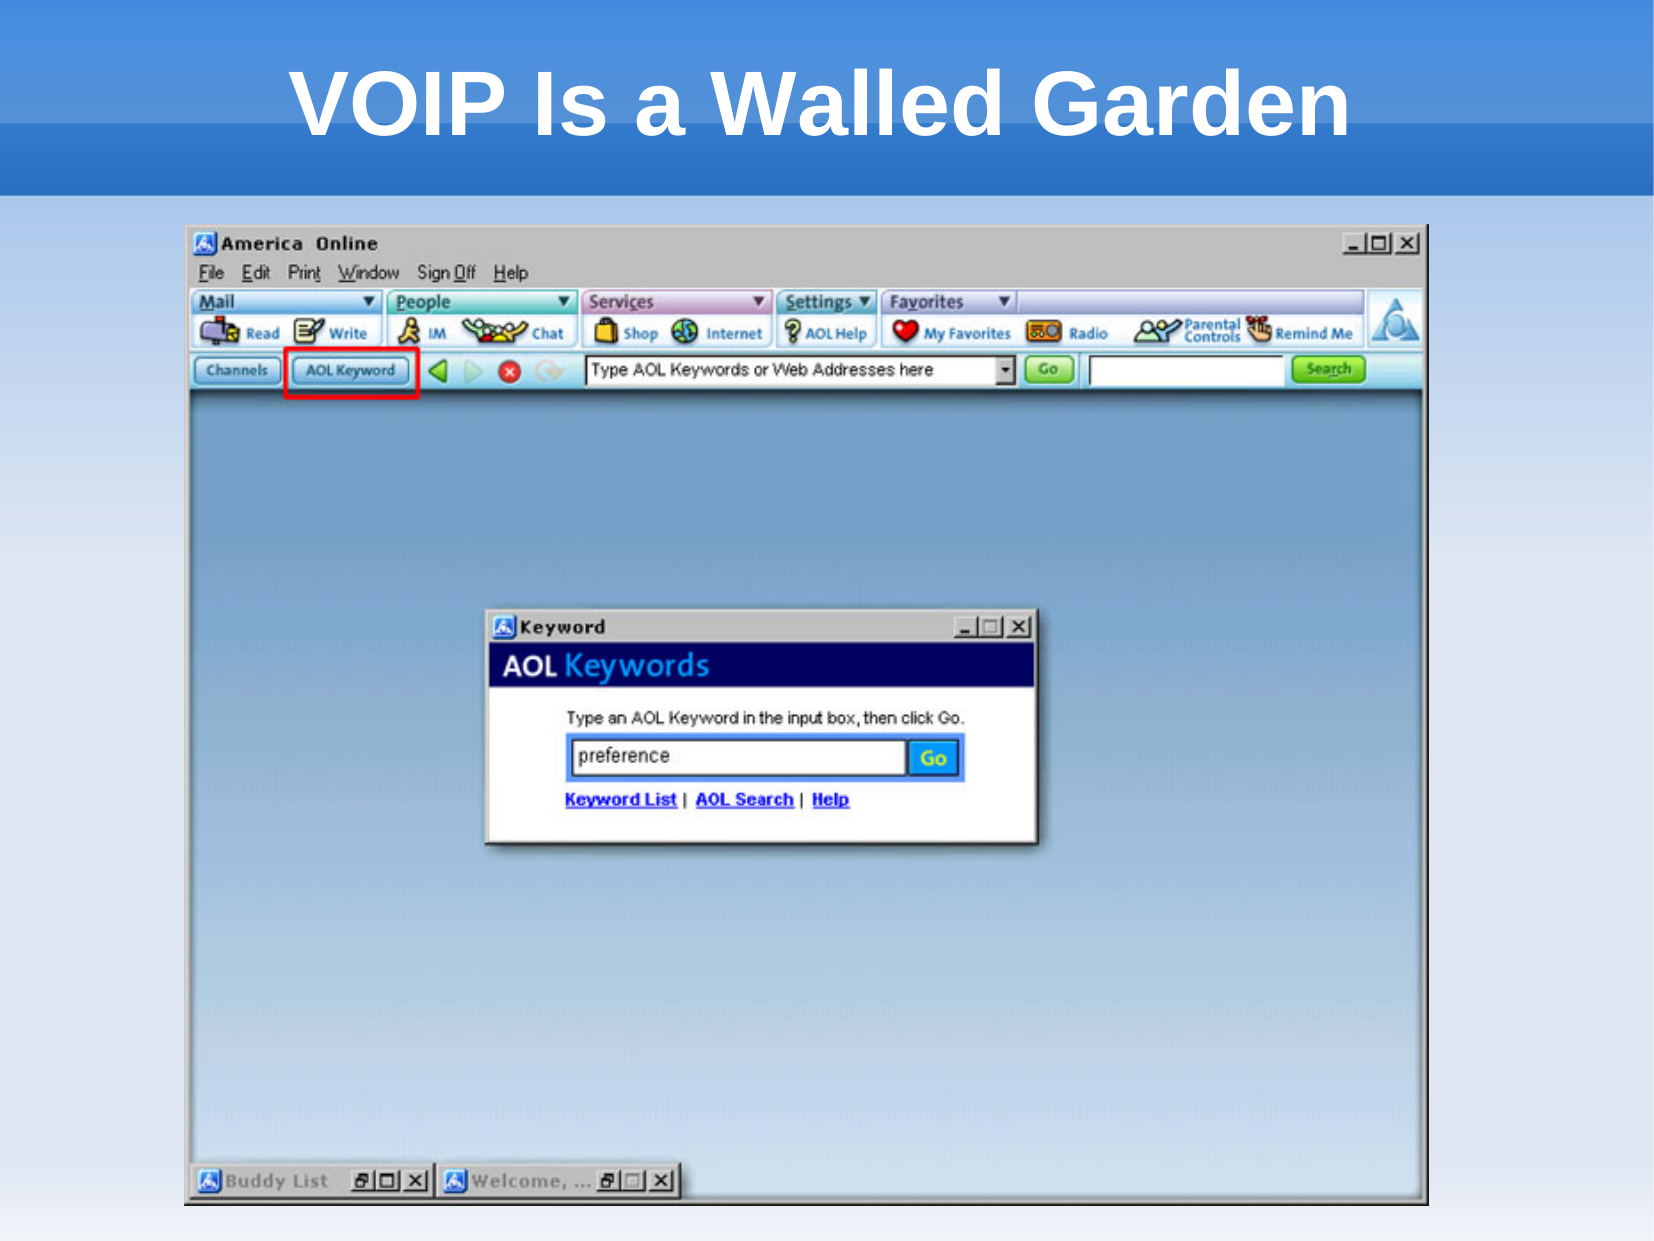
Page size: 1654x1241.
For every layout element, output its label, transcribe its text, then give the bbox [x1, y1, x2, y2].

title VOIP Is a Walled Garden [76, 7, 1565, 200]
picture [0, 0, 1654, 1241]
